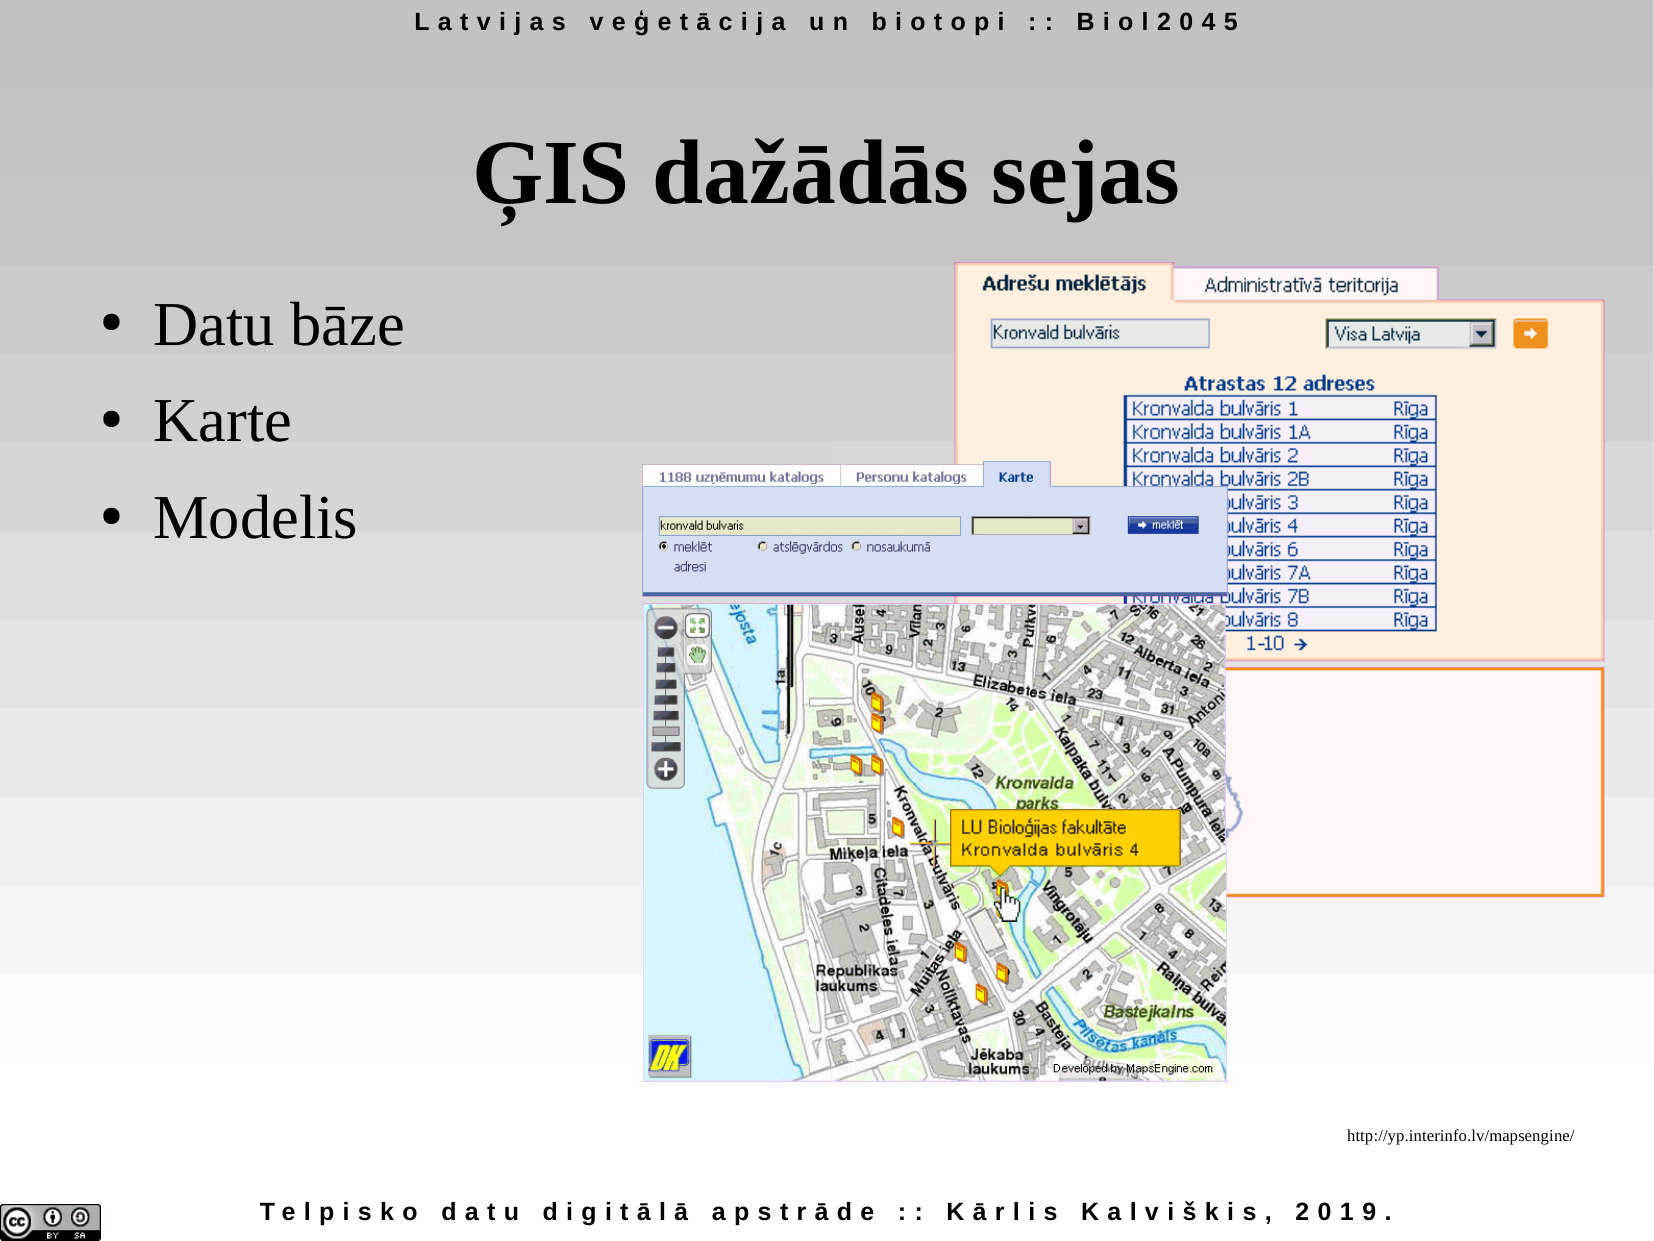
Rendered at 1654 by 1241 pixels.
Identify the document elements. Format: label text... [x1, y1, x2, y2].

title ĢIS dažādās sejas [29, 49, 1625, 296]
picture [0, 0, 1654, 1241]
text_box http://yp.interinfo.lv/mapsengine/ [1347, 1125, 1576, 1145]
list Datu bāze Karte Modelis [82, 289, 1571, 1113]
